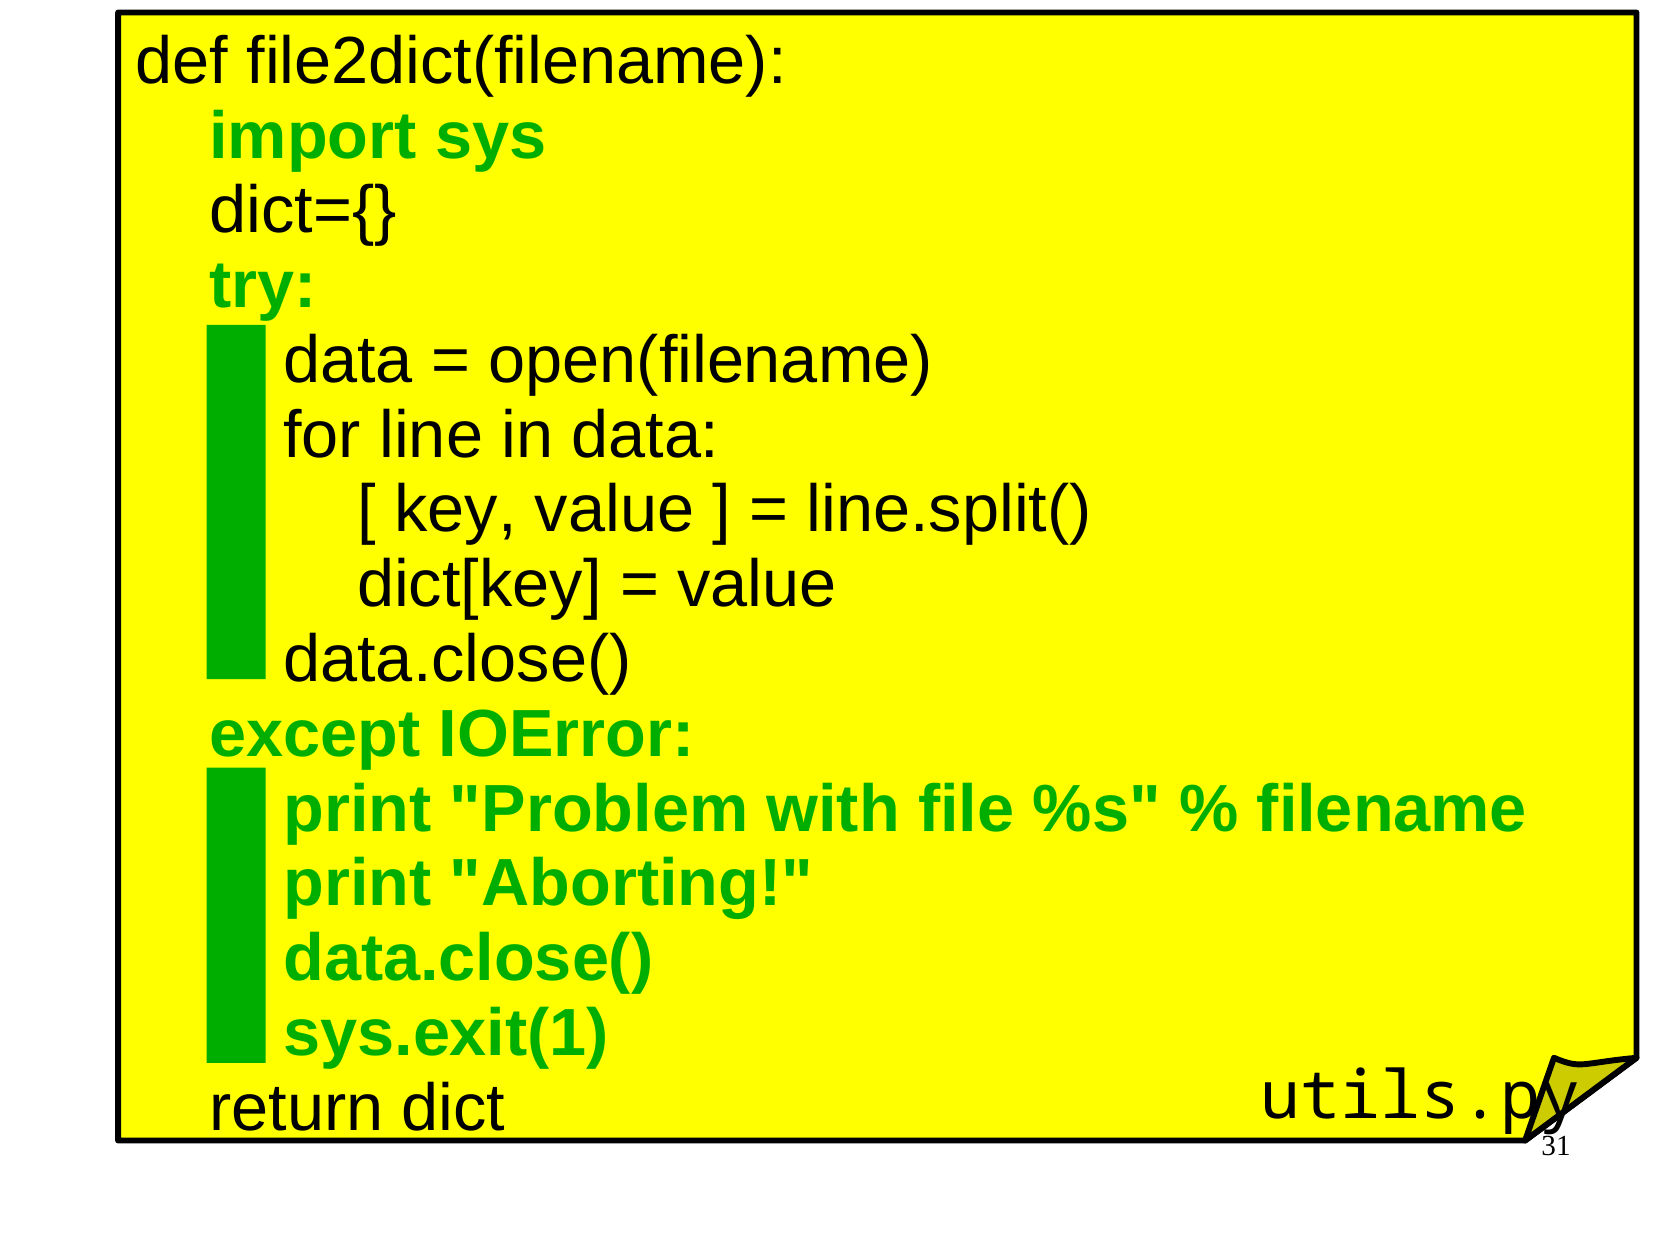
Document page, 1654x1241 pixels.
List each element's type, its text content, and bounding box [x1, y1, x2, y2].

text_box [206, 767, 266, 1063]
text_box utils.py [1246, 1039, 1596, 1130]
text_box [206, 324, 266, 680]
text_box def file2dict(filename): import sys dict={} try: data = open(filename) for line in data: [ key, value ] = line.split() dict[key] = value data.close() except IOError: print "Problem with file %s" % filename print "Aborting!" data.close() sys.exit(1) return dict [118, 12, 1637, 1141]
